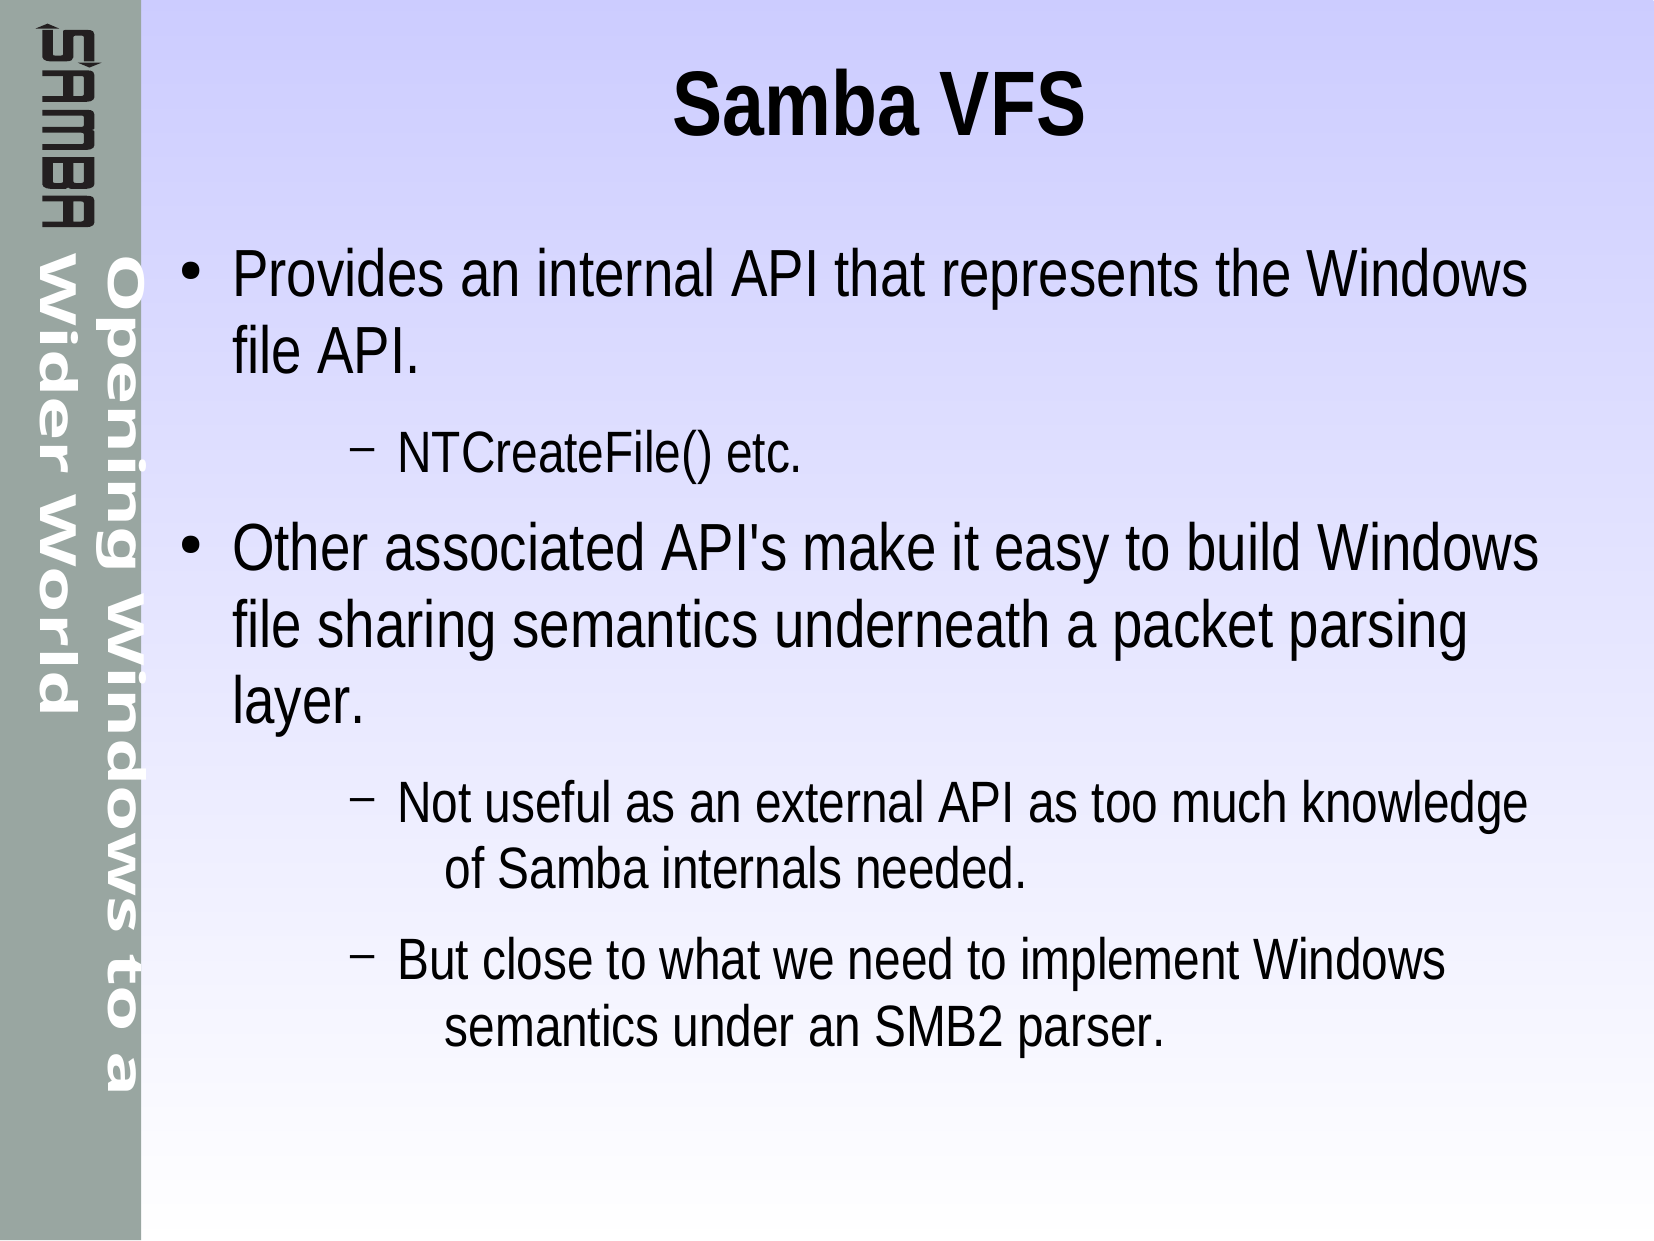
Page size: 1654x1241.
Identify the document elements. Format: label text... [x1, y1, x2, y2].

list Provides an internal API that represents the Windows file API. NTCreateFile() etc. Other associated API's make it easy to build Windows file sharing semantics underneath a packet parsing layer. Not useful as an external API as too much knowledge of Samba internals needed. But close to what we need to implement Windows semantics under an SMB2 parser. [161, 234, 1574, 1204]
title Samba VFS [173, 0, 1586, 206]
